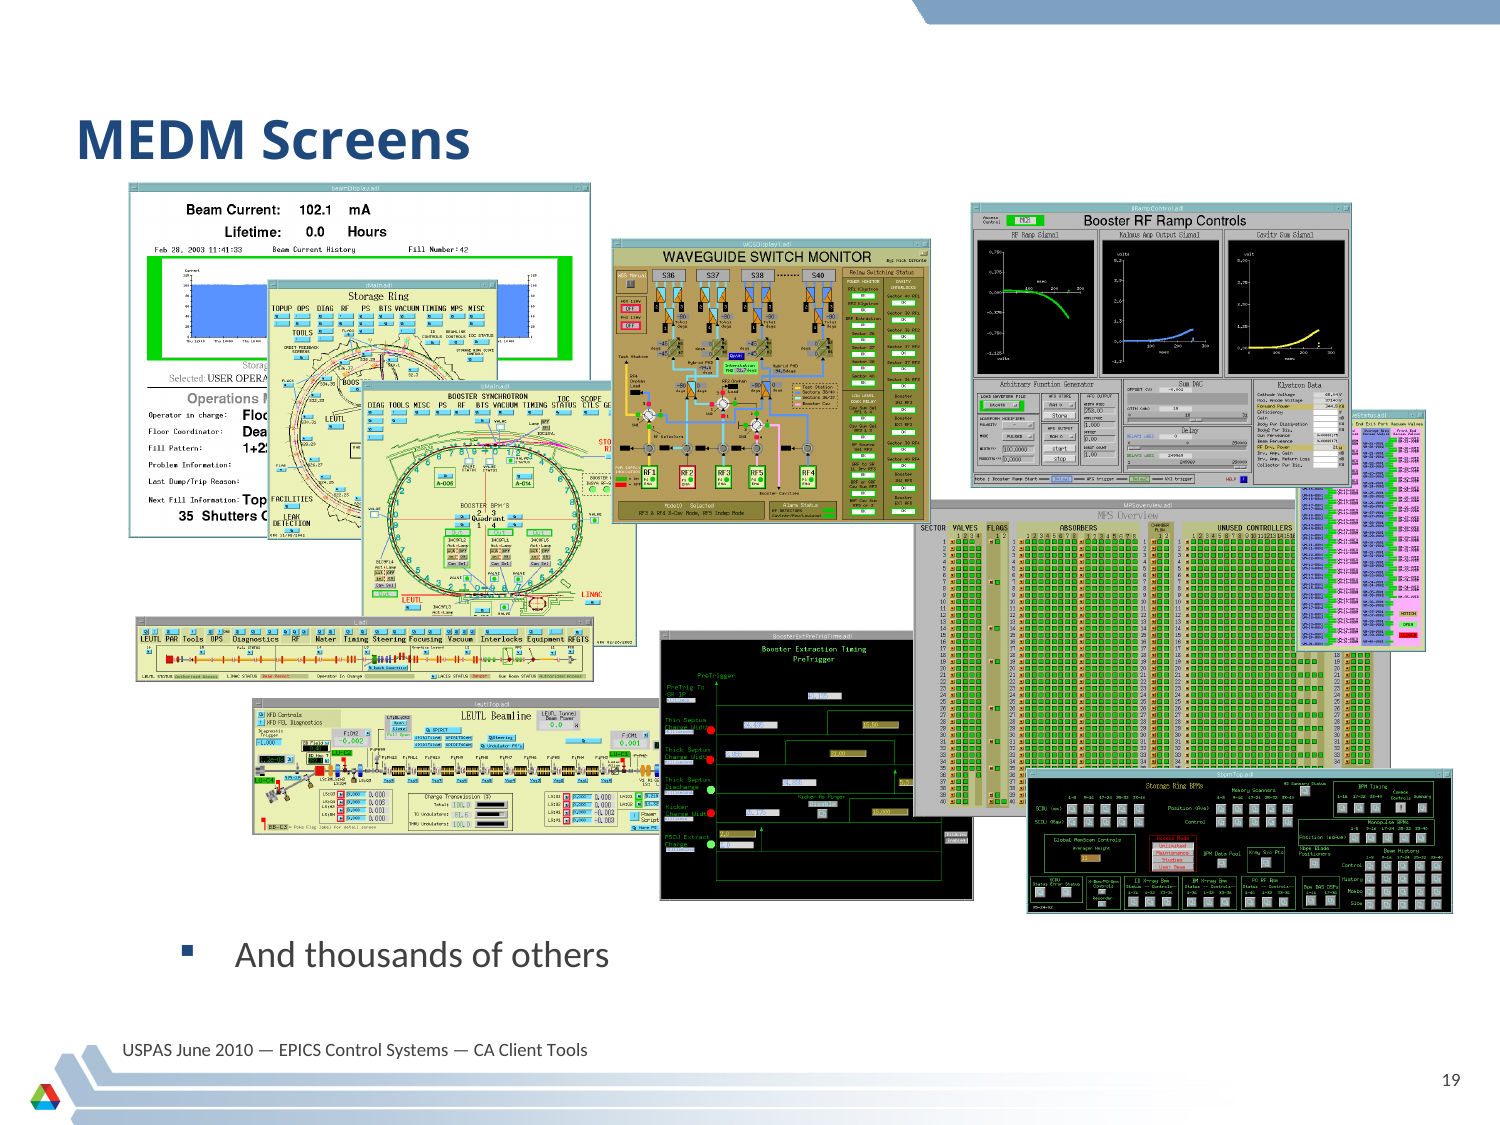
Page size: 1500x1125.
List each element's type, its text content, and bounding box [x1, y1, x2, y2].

list And thousands of others [163, 933, 1065, 992]
picture [0, 0, 1500, 26]
picture [128, 182, 1453, 915]
picture [0, 1037, 1500, 1125]
title MEDM Screens [75, 45, 1426, 233]
